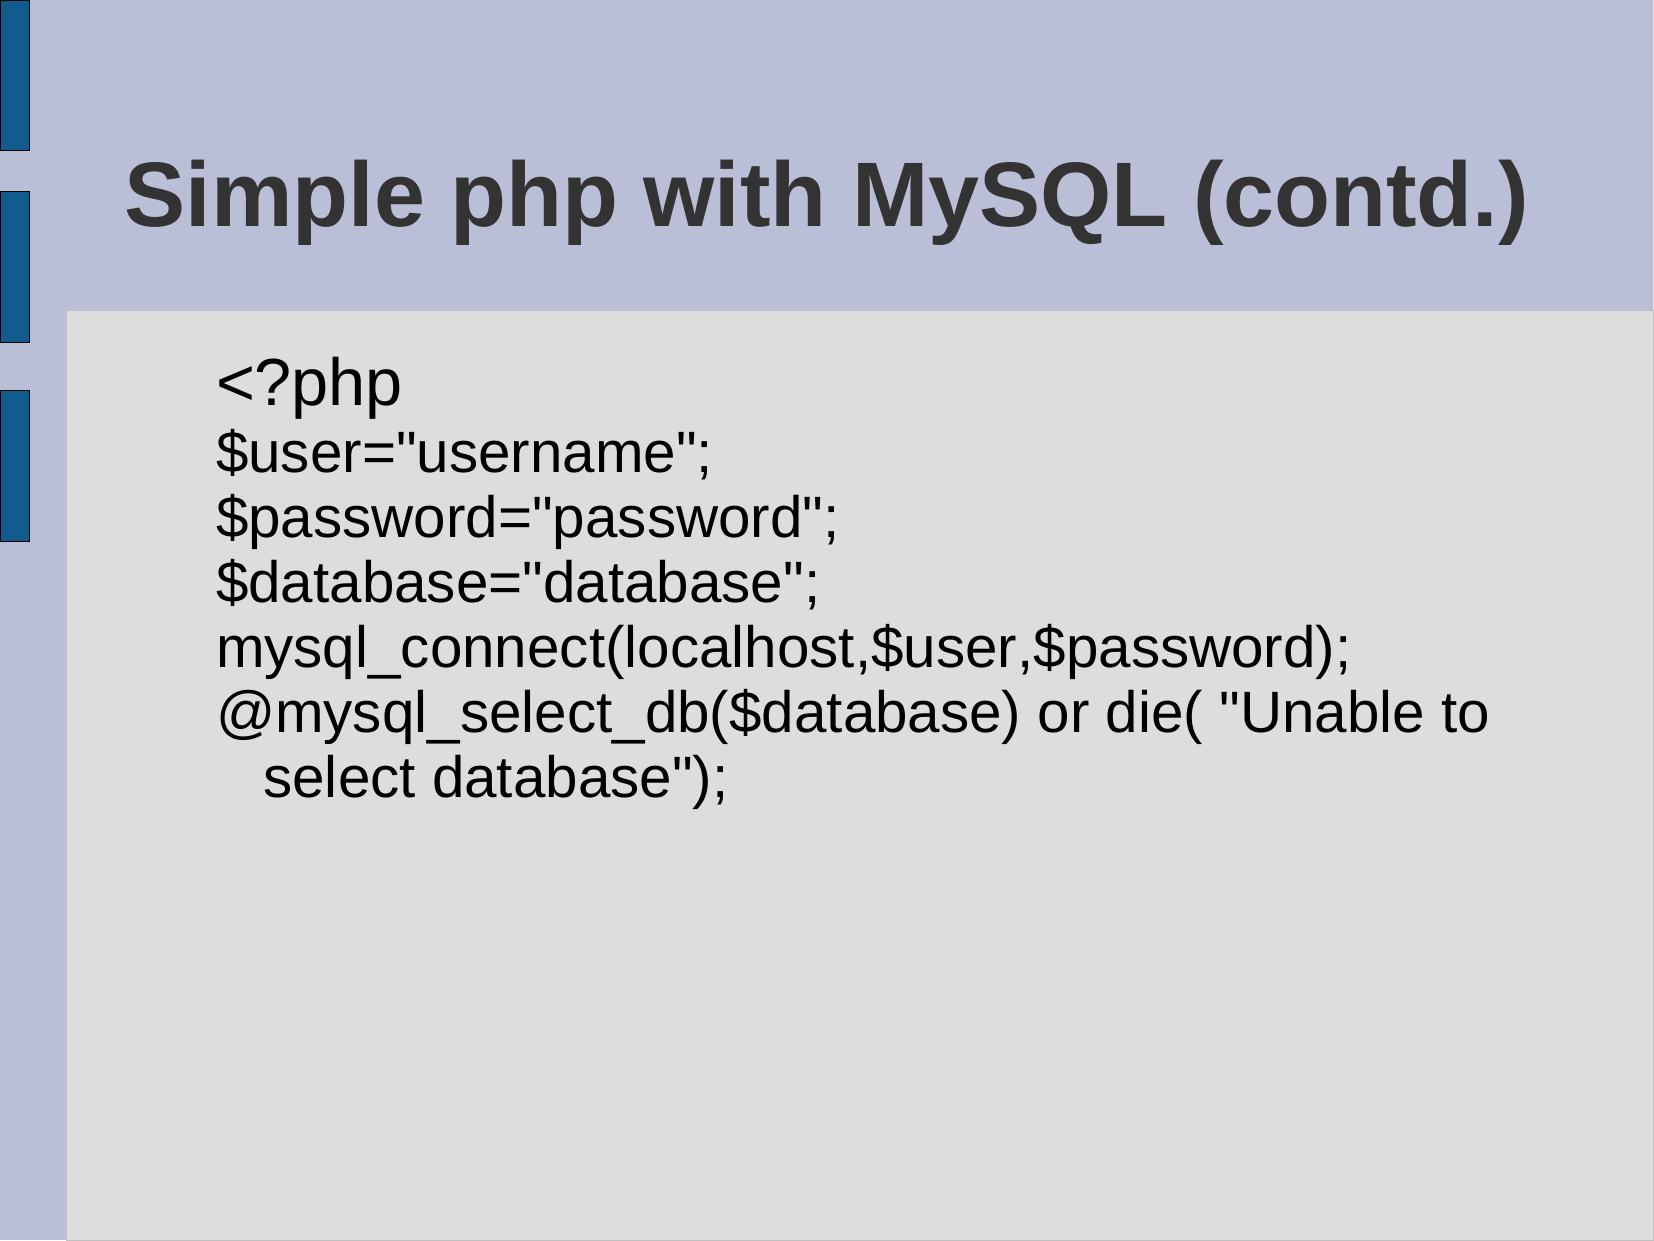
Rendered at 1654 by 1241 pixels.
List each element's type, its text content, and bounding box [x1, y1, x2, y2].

title Simple php with MySQL (contd.) [121, 91, 1534, 299]
list <?php $user="username"; $password="password"; $database="database"; mysql_connect(localhost,$user,$password); @mysql_select_db($database) or die( "Unable to select database"); [121, 344, 1534, 1127]
